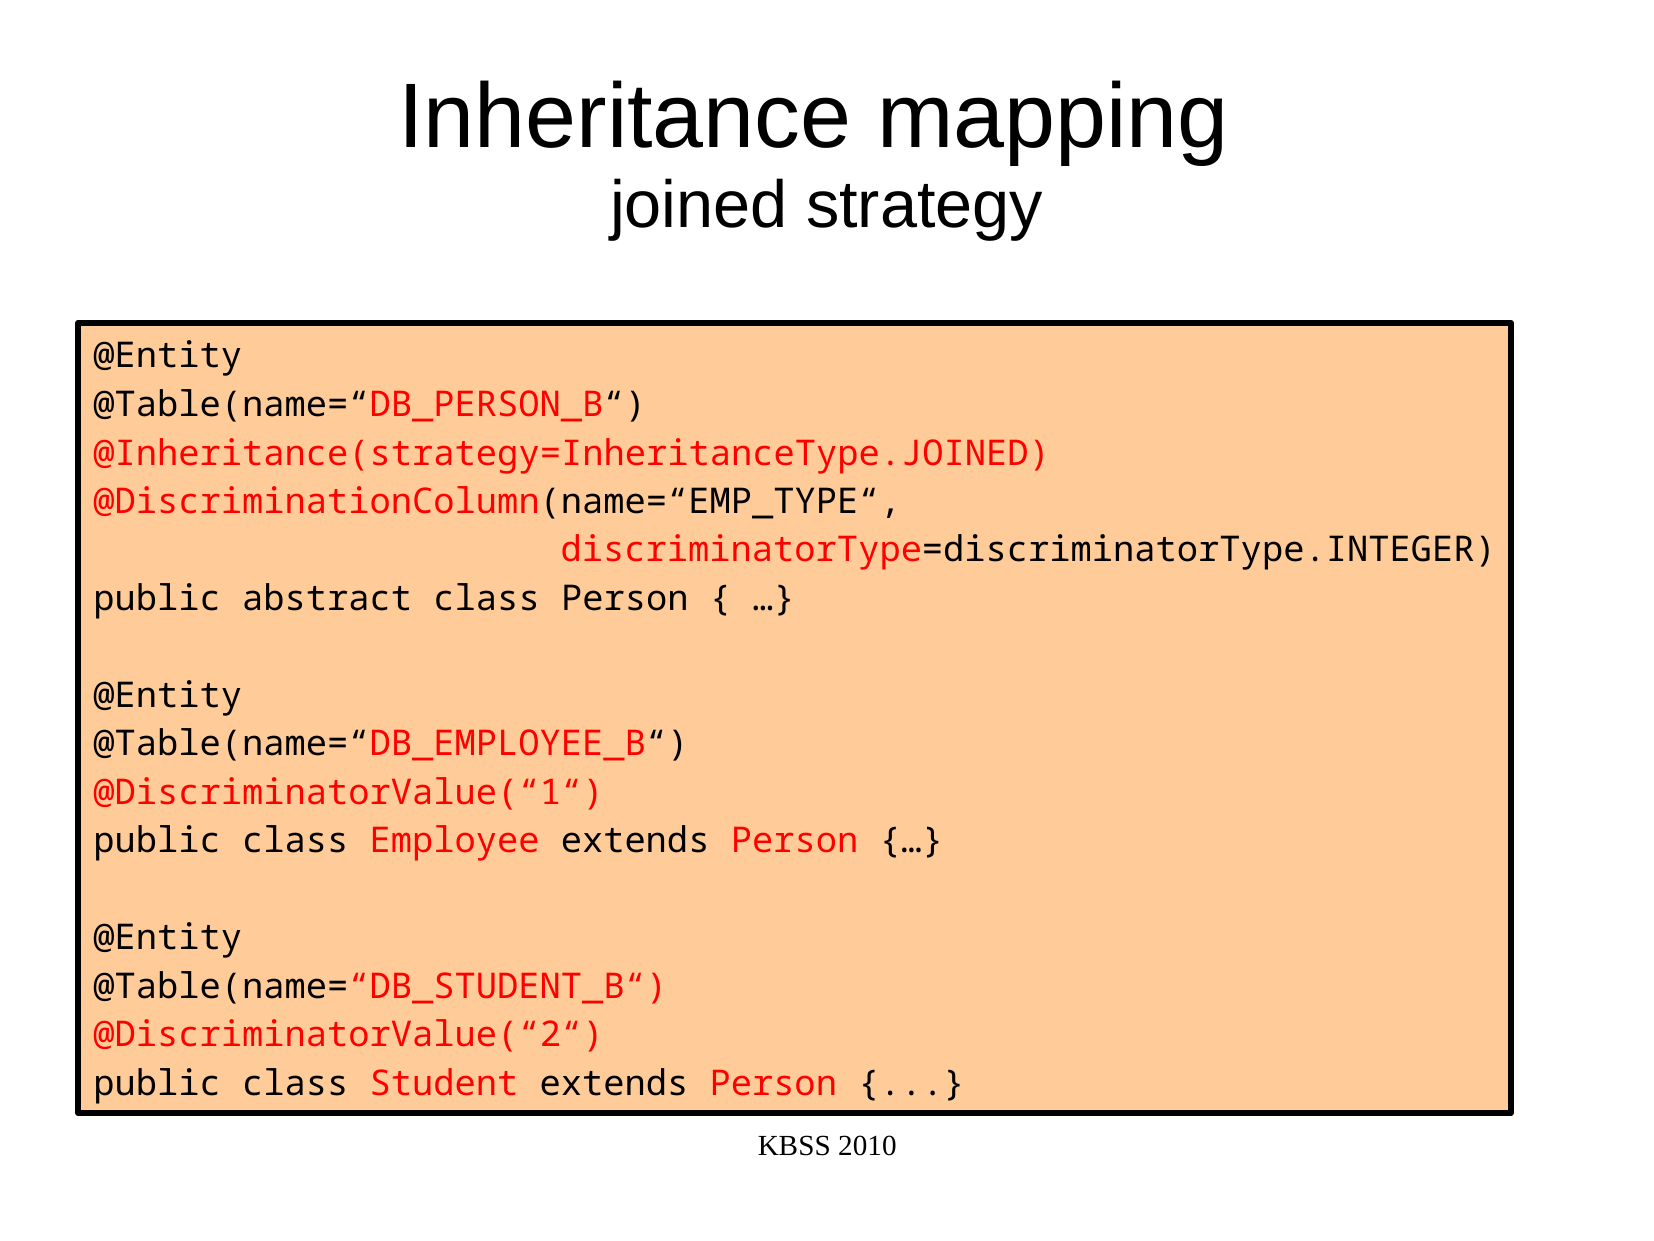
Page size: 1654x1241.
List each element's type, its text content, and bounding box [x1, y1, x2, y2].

title Inheritance mapping joined strategy [82, 49, 1571, 257]
text_box @Entity @Table(name=“DB_PERSON_B“) @Inheritance(strategy=InheritanceType.JOINED) @DiscriminationColumn(name=“EMP_TYPE“, discriminatorType=discriminatorType.INTEGER) public abstract class Person { …} @Entity @Table(name=“DB_EMPLOYEE_B“) @DiscriminatorValue(“1“) public class Employee extends Person {…} @Entity @Table(name=“DB_STUDENT_B“) @DiscriminatorValue(“2“) public class Student extends Person {...} [78, 322, 1511, 998]
